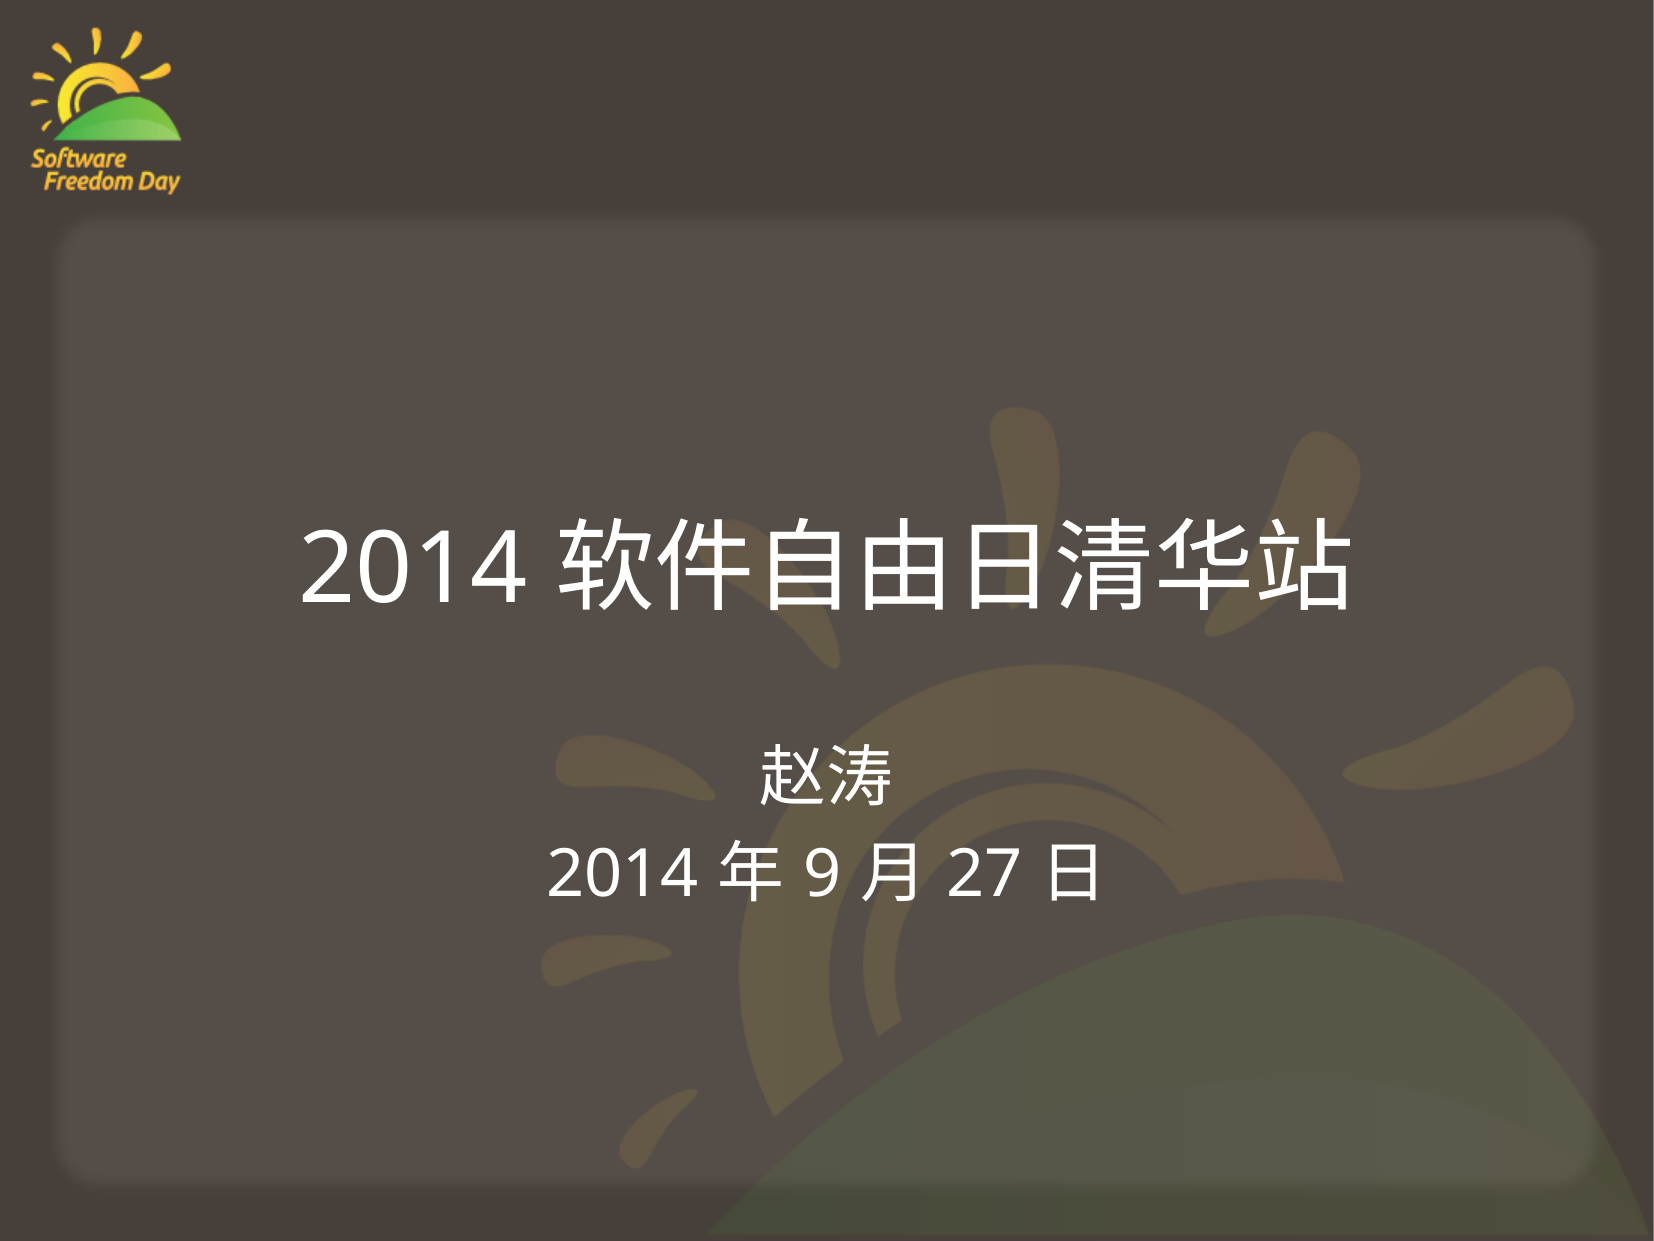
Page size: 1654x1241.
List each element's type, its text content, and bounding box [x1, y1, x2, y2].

subtitle 2014软件自由日清华站 赵涛 2014年9月27日 [146, 218, 1508, 1185]
picture [0, 0, 1654, 1241]
